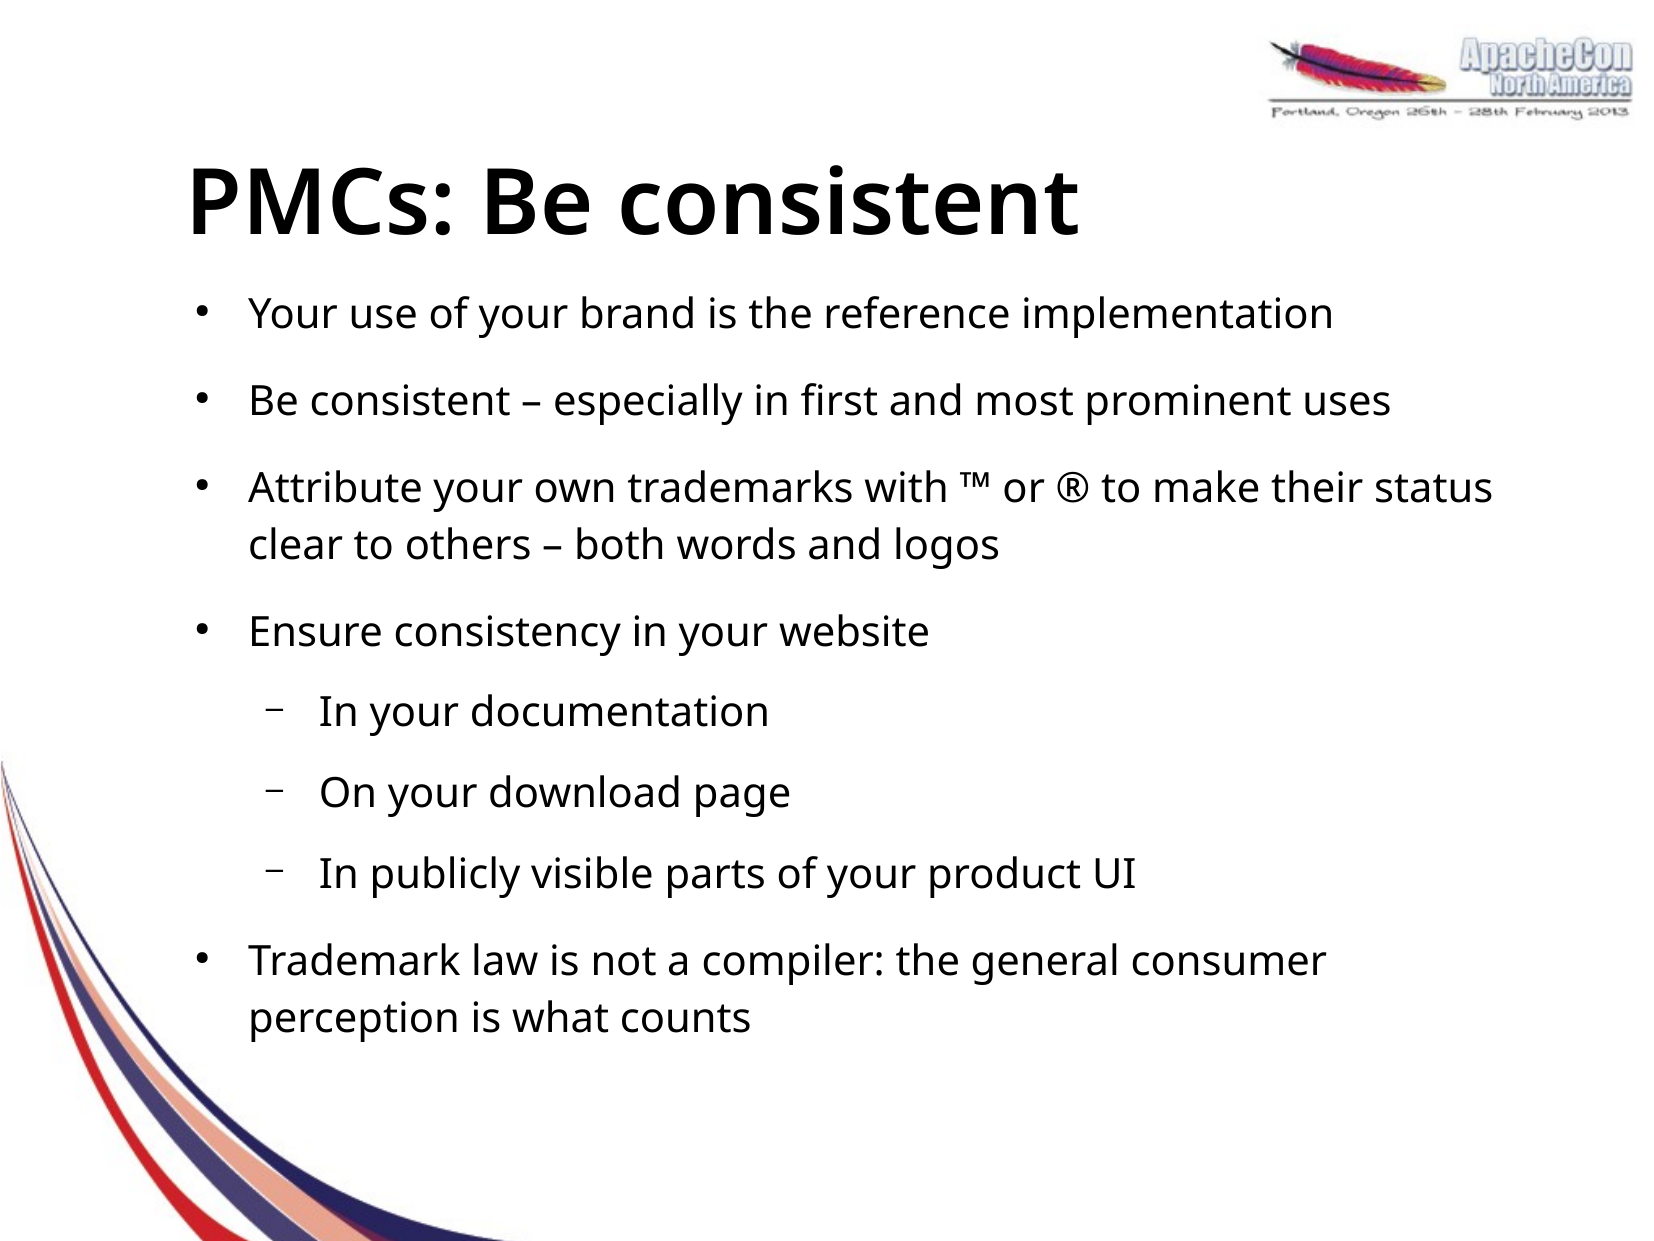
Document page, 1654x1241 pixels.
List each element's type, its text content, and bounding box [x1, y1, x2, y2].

picture [0, 0, 1654, 1241]
list Your use of your brand is the reference implementation Be consistent – especially in first and most prominent uses Attribute your own trademarks with ™ or ® to make their status clear to others – both words and logos Ensure consistency in your website In your documentation On your download page In publicly visible parts of your product UI Trademark law is not a compiler: the general consumer perception is what counts [177, 283, 1536, 1043]
title PMCs: Be consistent [177, 134, 1536, 262]
